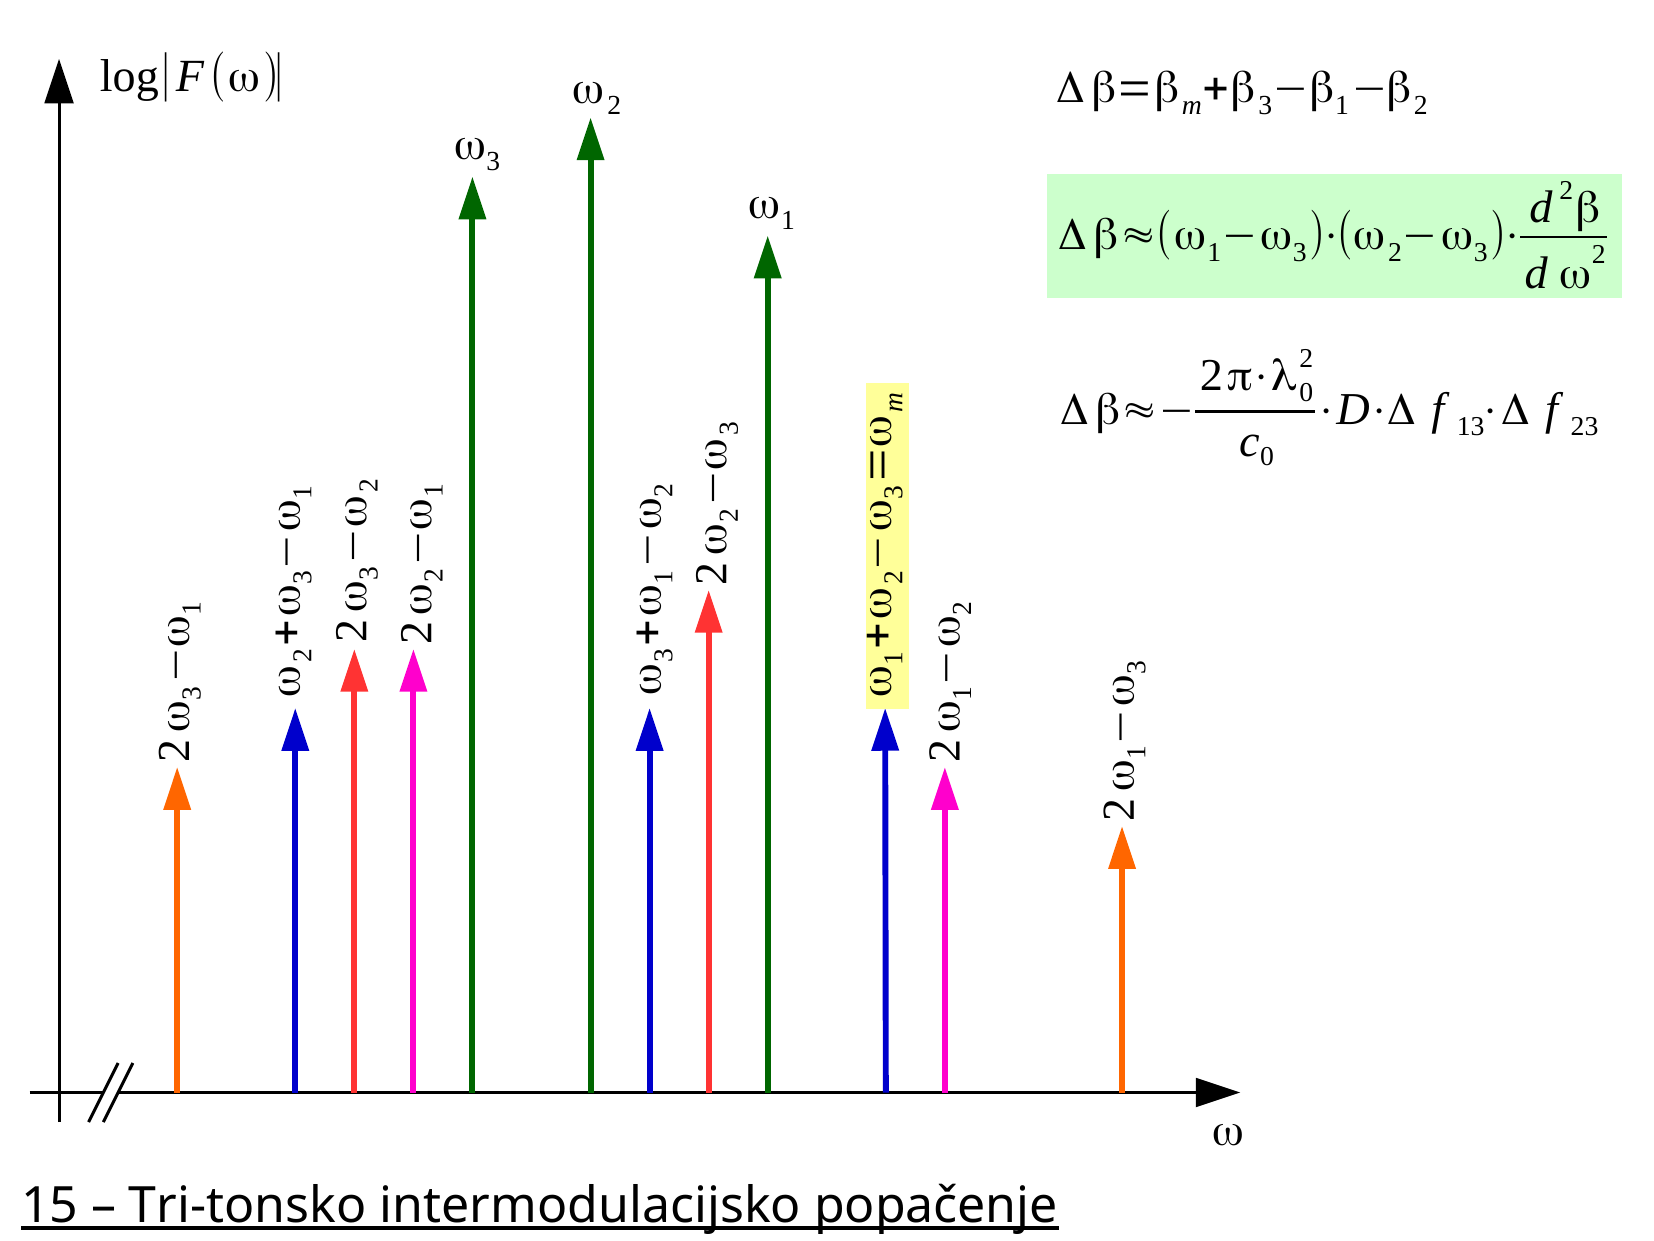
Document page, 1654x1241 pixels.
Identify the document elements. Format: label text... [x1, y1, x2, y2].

chart [1049, 341, 1610, 473]
chart [1092, 649, 1152, 833]
chart [1200, 1122, 1256, 1148]
chart [274, 475, 319, 709]
chart [325, 469, 384, 654]
chart [1047, 174, 1622, 299]
text_box 15 – Tri-tonsko intermodulacijsko popačenje [21, 1169, 1045, 1230]
chart [685, 412, 745, 597]
chart [88, 50, 301, 104]
chart [737, 195, 807, 237]
chart [390, 472, 449, 657]
chart [635, 472, 680, 707]
chart [561, 80, 631, 122]
chart [918, 589, 978, 774]
chart [147, 590, 207, 774]
chart [442, 136, 512, 178]
chart [865, 383, 910, 709]
chart [1045, 68, 1439, 120]
